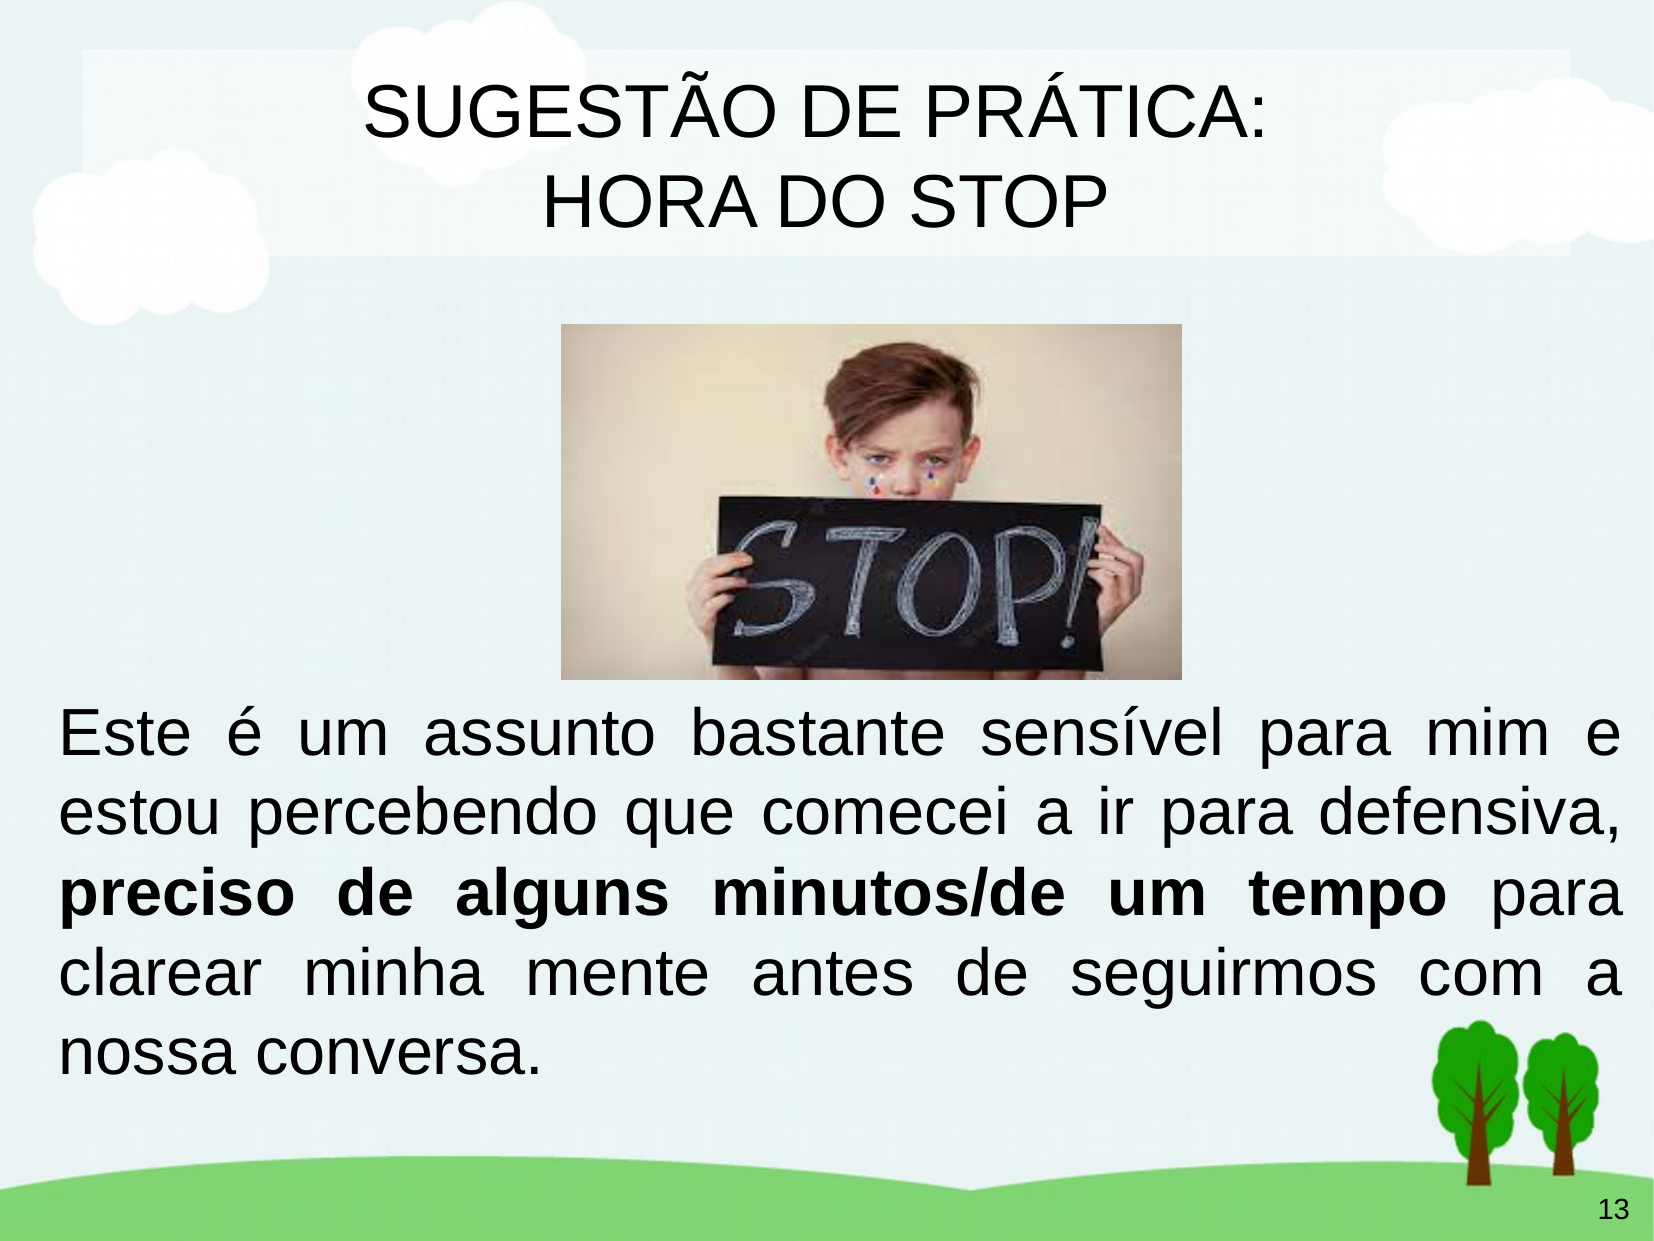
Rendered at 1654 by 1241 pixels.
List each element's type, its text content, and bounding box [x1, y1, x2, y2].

title SUGESTÃO DE PRÁTICA: HORA DO STOP [82, 49, 1571, 257]
subtitle Este é um assunto bastante sensível para mim e estou percebendo que comecei a ir para defensiva, preciso de alguns minutos/de um tempo para clarear minha mente antes de seguirmos com a nossa conversa. [59, 290, 1624, 1087]
picture [0, 0, 1654, 1241]
